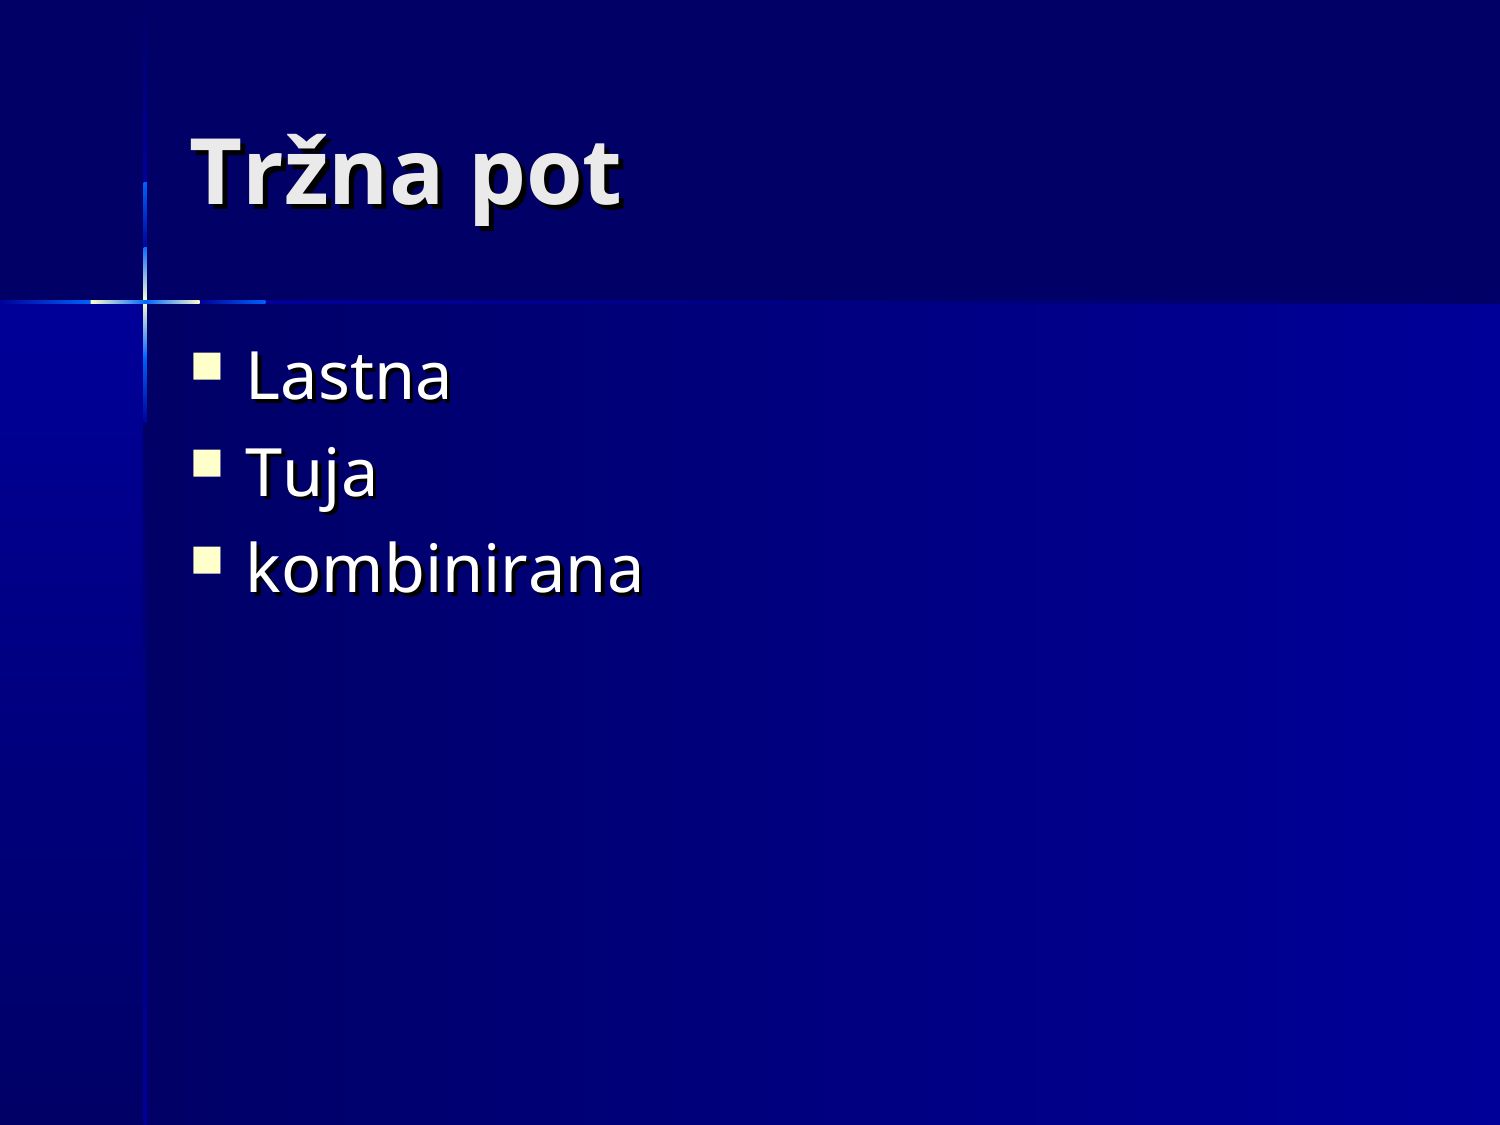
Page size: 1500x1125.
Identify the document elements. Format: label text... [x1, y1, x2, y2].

title Tržna pot [174, 49, 1413, 285]
list Lastna Tuja kombinirana [174, 324, 1413, 1001]
